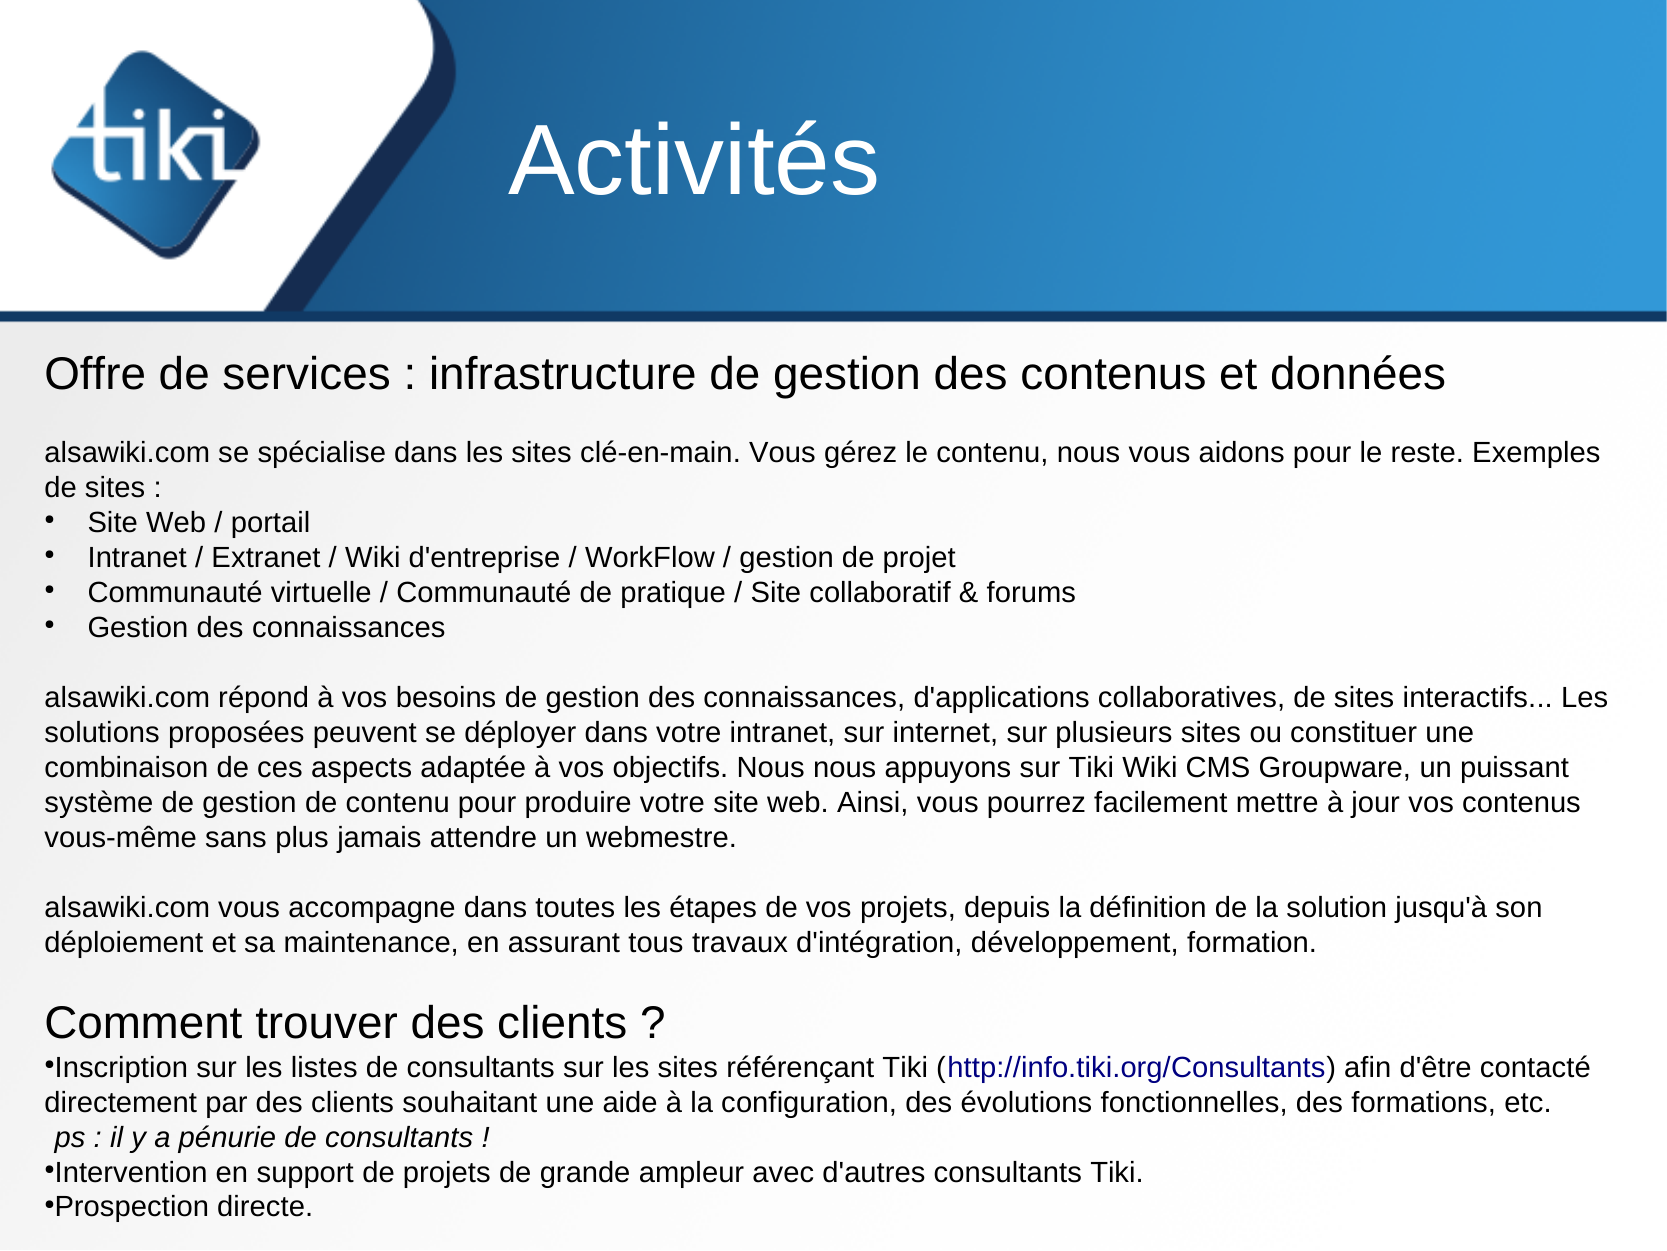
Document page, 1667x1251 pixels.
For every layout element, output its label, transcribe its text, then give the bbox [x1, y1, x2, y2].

title Activités [502, 149, 1596, 158]
picture [0, 0, 1667, 1250]
text_box Offre de services : infrastructure de gestion des contenus et données alsawiki.com se spécialise dans les sites clé-en-main. Vous gérez le contenu, nous vous aidons pour le reste. Exemples de sites : Site Web / portail Intranet / Extranet / Wiki d'entreprise / WorkFlow / gestion de projet Communauté virtuelle / Communauté de pratique / Site collaboratif & forums Gestion des connaissances alsawiki.com répond à vos besoins de gestion des connaissances, d'applications collaboratives, de sites interactifs... Les solutions proposées peuvent se déployer dans votre intranet, sur internet, sur plusieurs sites ou constituer une combinaison de ces aspects adaptée à vos objectifs. Nous nous appuyons sur Tiki Wiki CMS Groupware, un puissant système de gestion de contenu pour produire votre site web. Ainsi, vous pourrez facilement mettre à jour vos contenus vous-même sans plus jamais attendre un webmestre. alsawiki.com vous accompagne dans toutes les étapes de vos projets, depuis la définition de la solution jusqu'à son déploiement et sa maintenance, en assurant tous travaux d'intégration, développement, formation. Comment trouver des clients ? Inscription sur les listes de consultants sur les sites référençant Tiki (http://info.tiki.org/Consultants) afin d'être contacté directement par des clients souhaitant une aide à la configuration, des évolutions fonctionnelles, des formations, etc. ps : il y a pénurie de consultants ! Intervention en support de projets de grande ampleur avec d'autres consultants Tiki. Prospection directe. [307, 766, 1375, 801]
